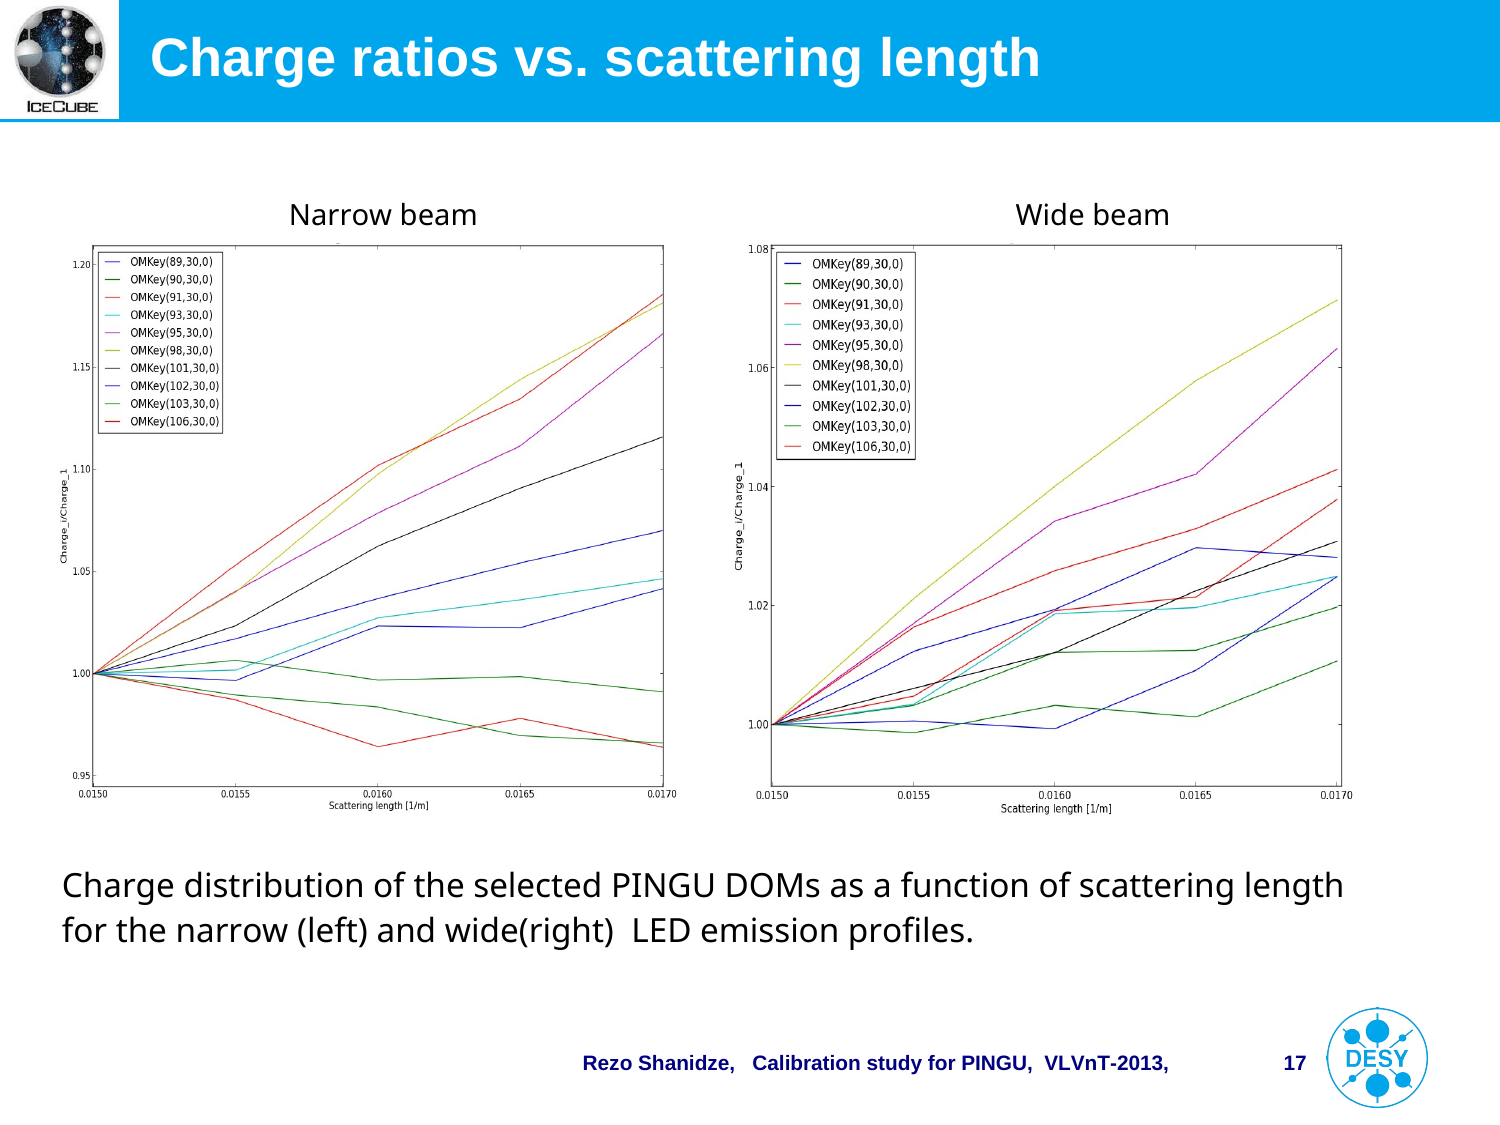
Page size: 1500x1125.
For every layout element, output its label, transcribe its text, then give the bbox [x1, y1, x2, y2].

picture [1, 178, 1415, 854]
text_box Charge distribution of the selected PINGU DOMs as a function of scattering length for the narrow (left) and wide(right) LED emission profiles. [26, 854, 1462, 1026]
picture [1326, 1026, 1428, 1108]
text_box Rezo Shanidze, Calibration study for PINGU, VLVnT-2013, 17 [590, 1033, 1300, 1094]
text_box Wide beam [975, 184, 1212, 244]
picture [0, 0, 118, 118]
title Charge ratios vs. scattering length [150, 26, 1500, 89]
text_box Narrow beam [265, 184, 502, 244]
